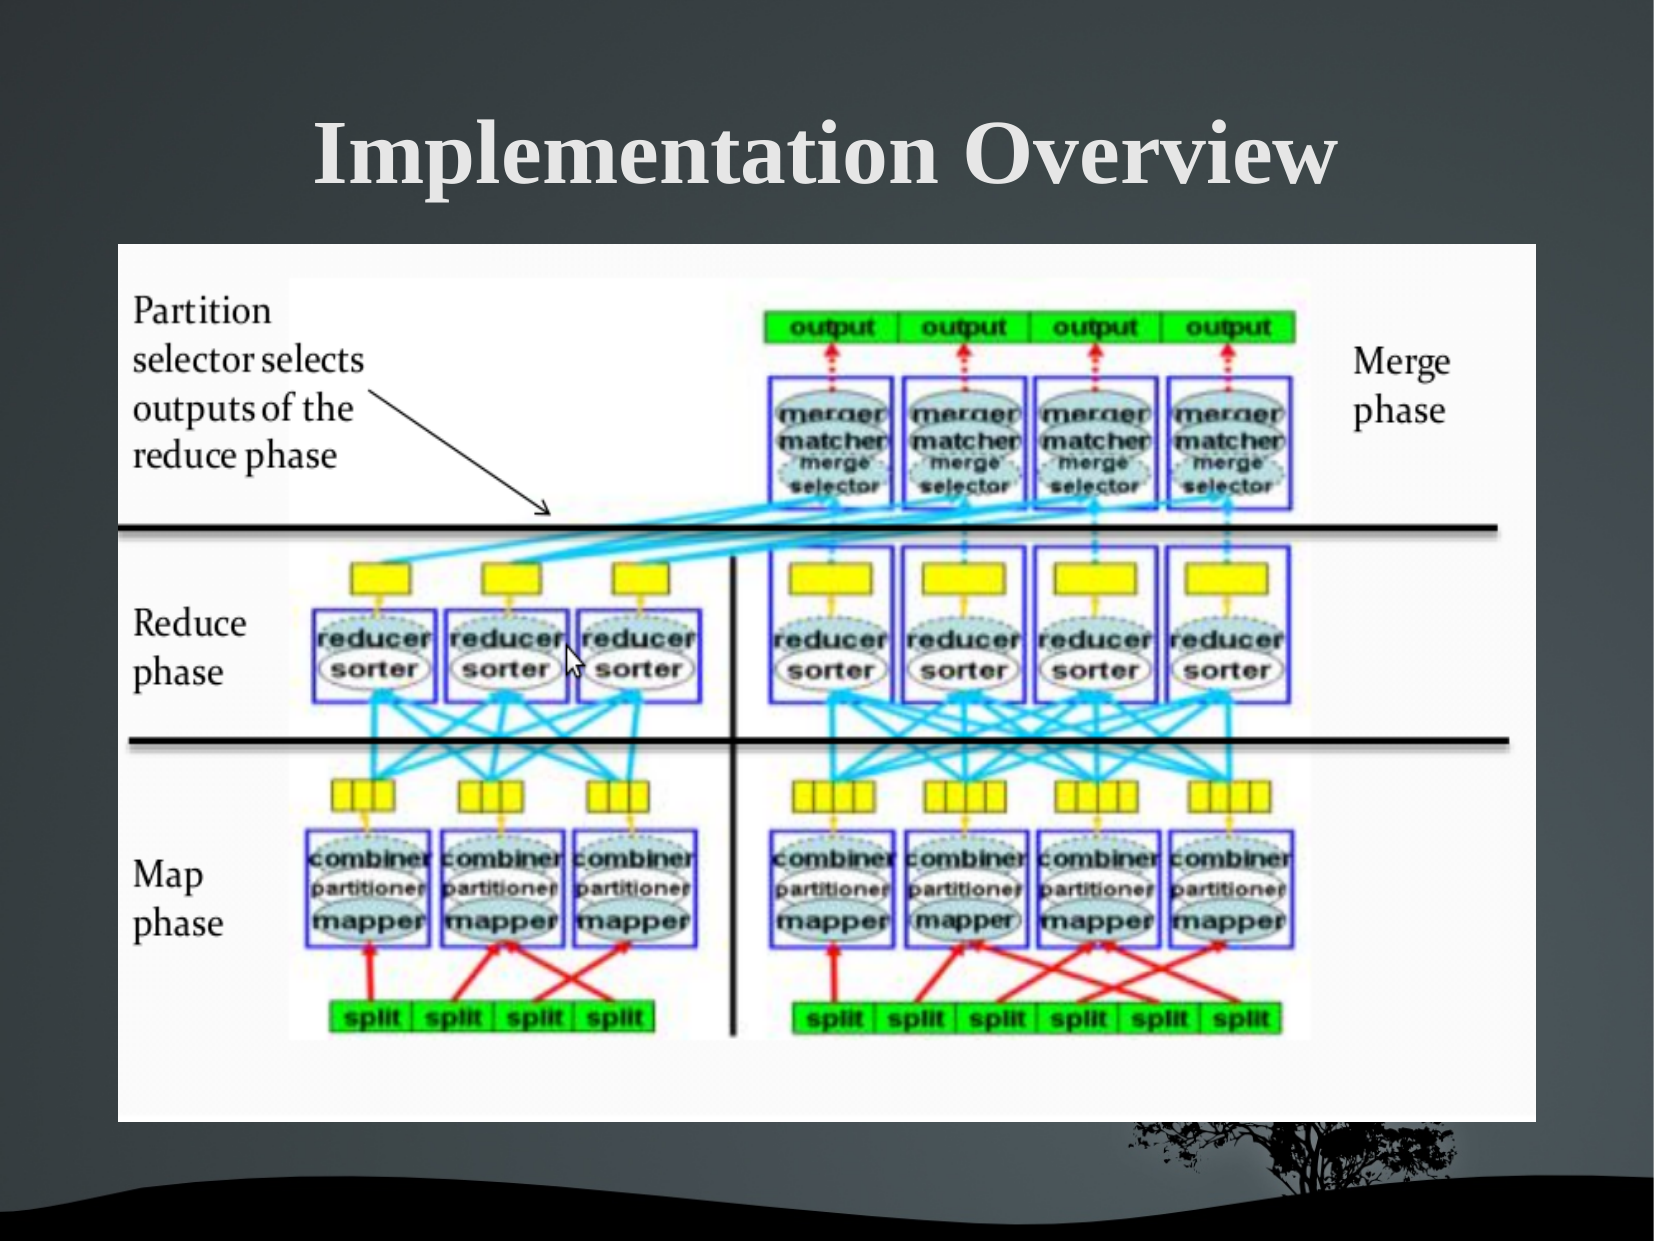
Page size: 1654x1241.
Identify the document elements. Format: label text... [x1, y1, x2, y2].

picture [0, 0, 1654, 1241]
title Implementation Overview [82, 56, 1571, 250]
